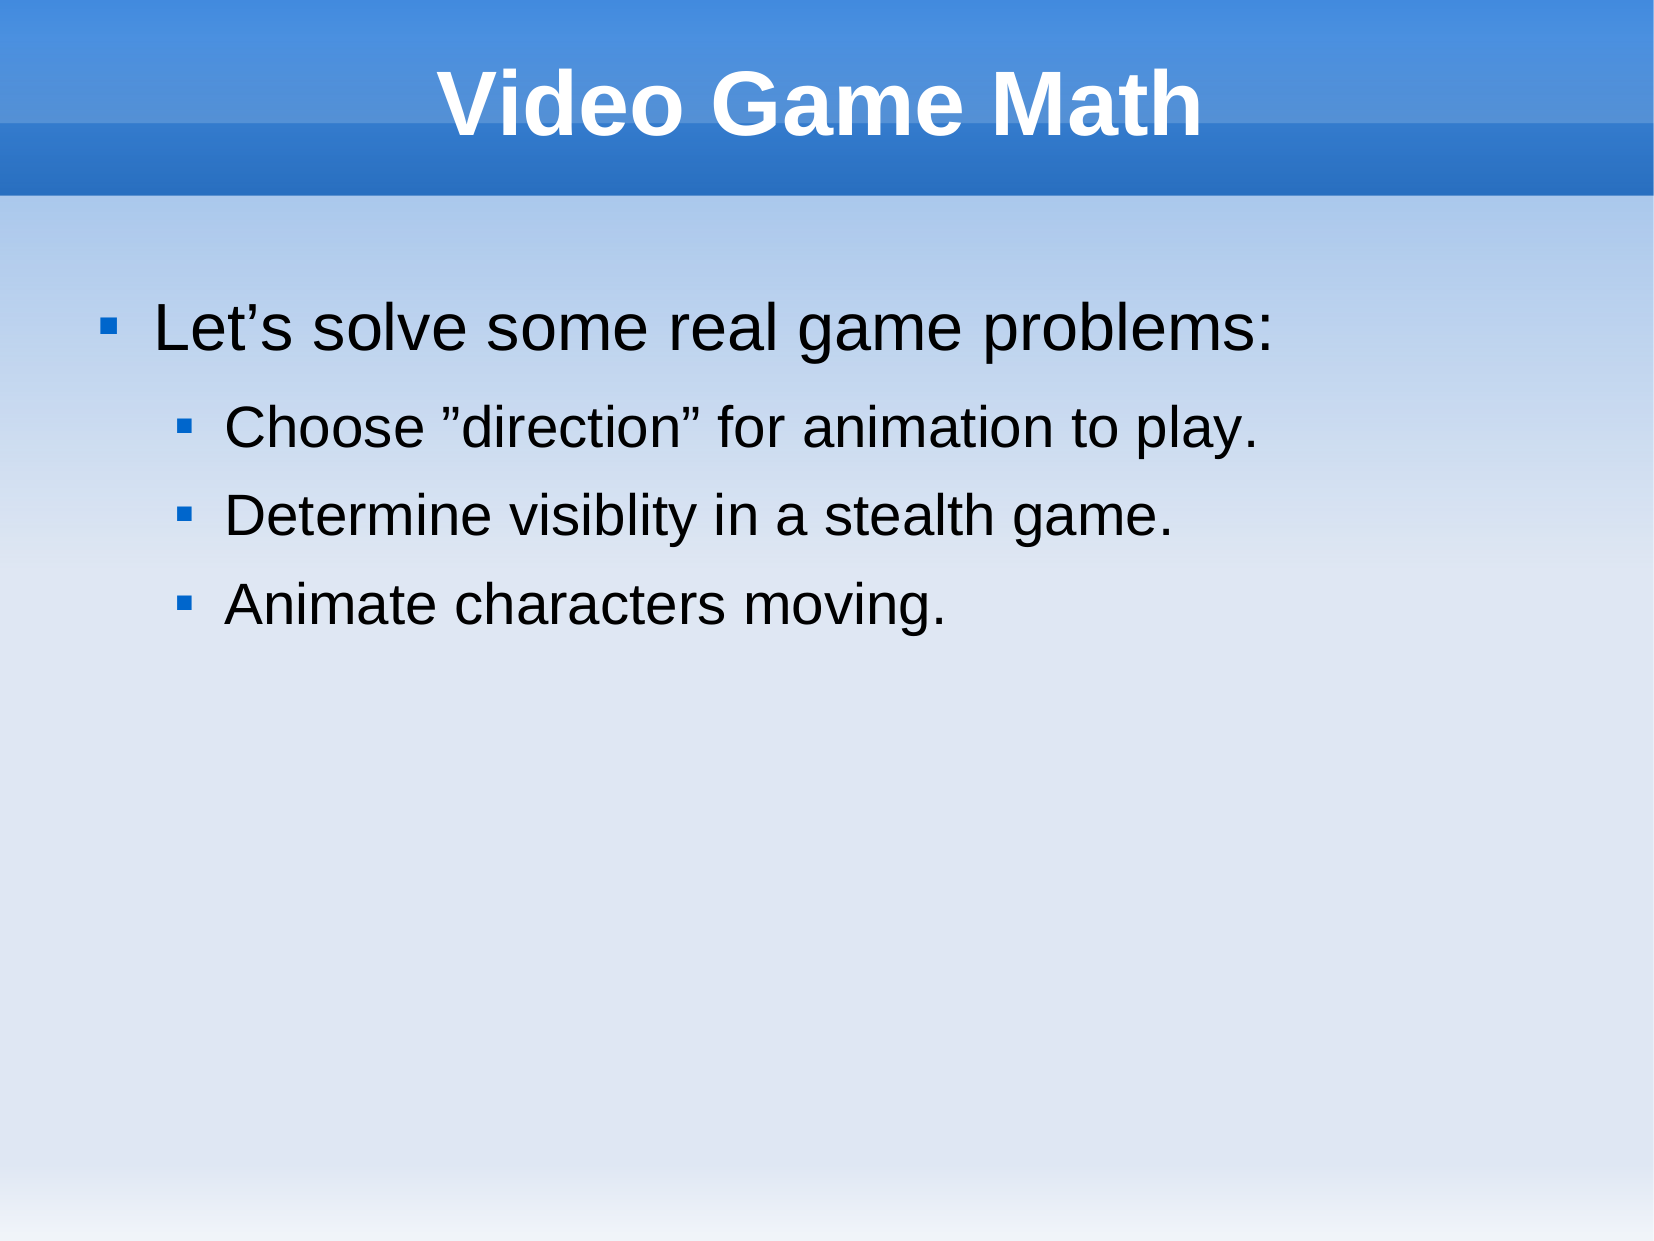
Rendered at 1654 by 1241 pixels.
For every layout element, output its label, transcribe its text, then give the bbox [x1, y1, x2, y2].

list Let’s solve some real game problems: Choose ”direction” for animation to play. Determine visiblity in a stealth game. Animate characters moving. [82, 290, 1571, 1109]
picture [0, 0, 1654, 1241]
title Video Game Math [76, 0, 1565, 208]
